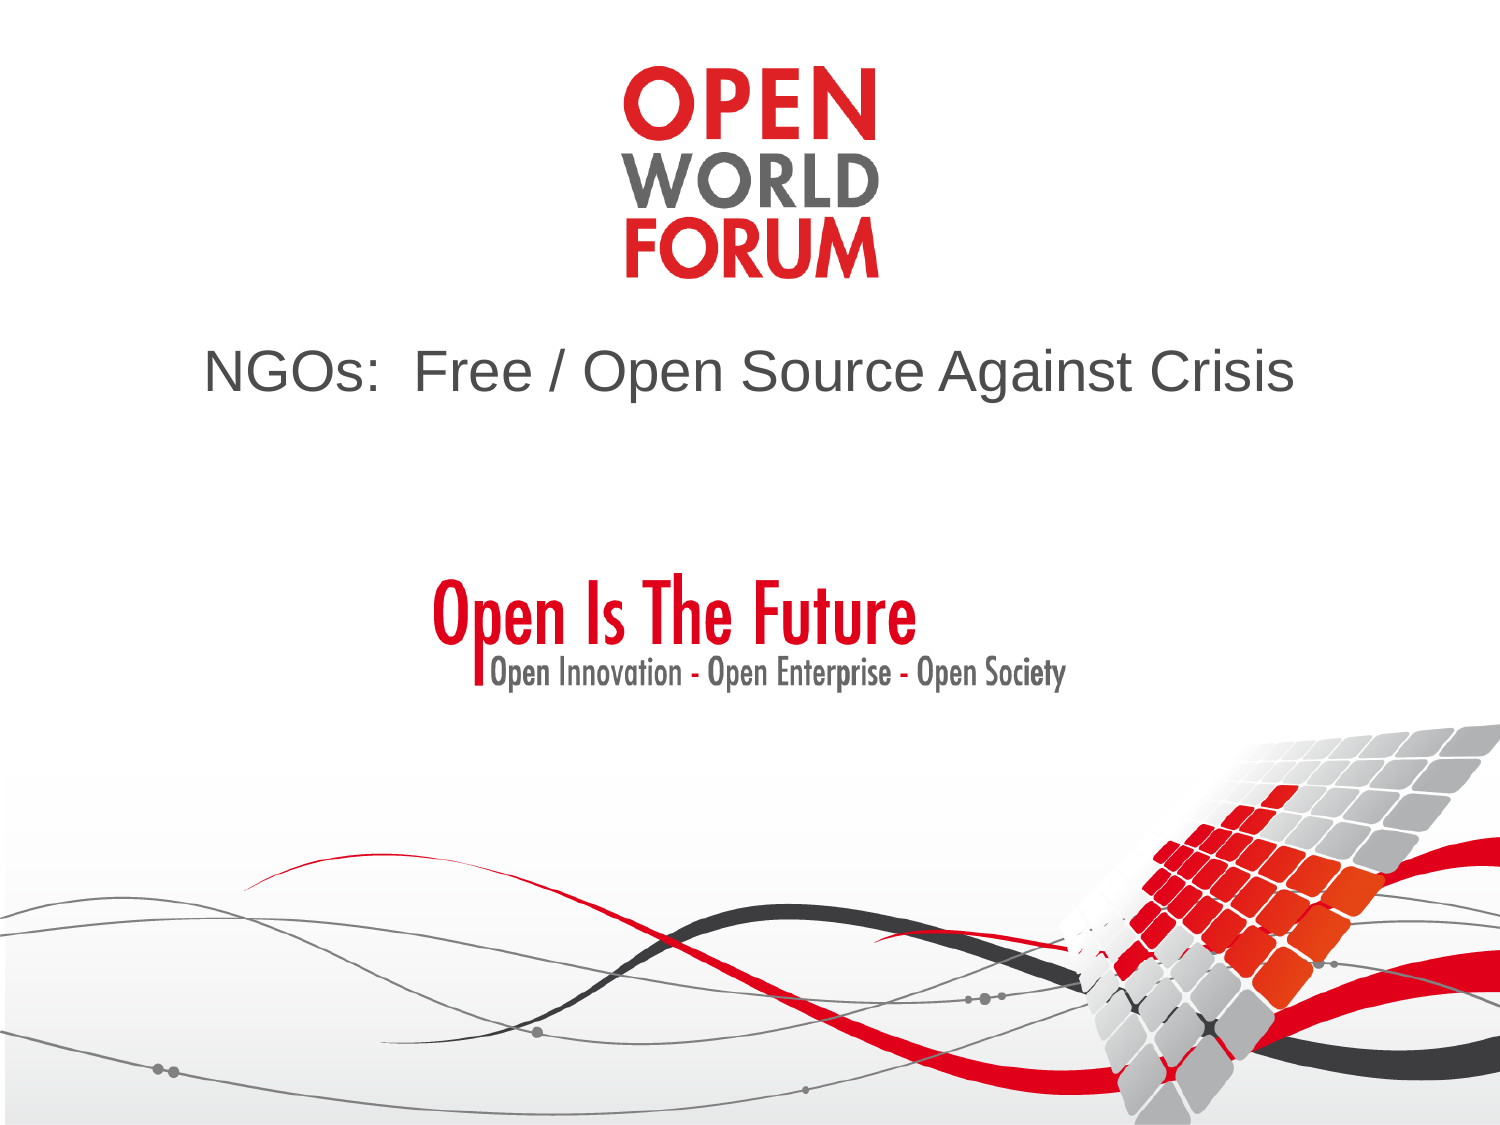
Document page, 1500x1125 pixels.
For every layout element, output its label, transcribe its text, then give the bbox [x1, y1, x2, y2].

picture [621, 66, 879, 277]
title NGOs: Free / Open Source Against Crisis [0, 277, 1500, 466]
picture [0, 573, 1500, 1125]
